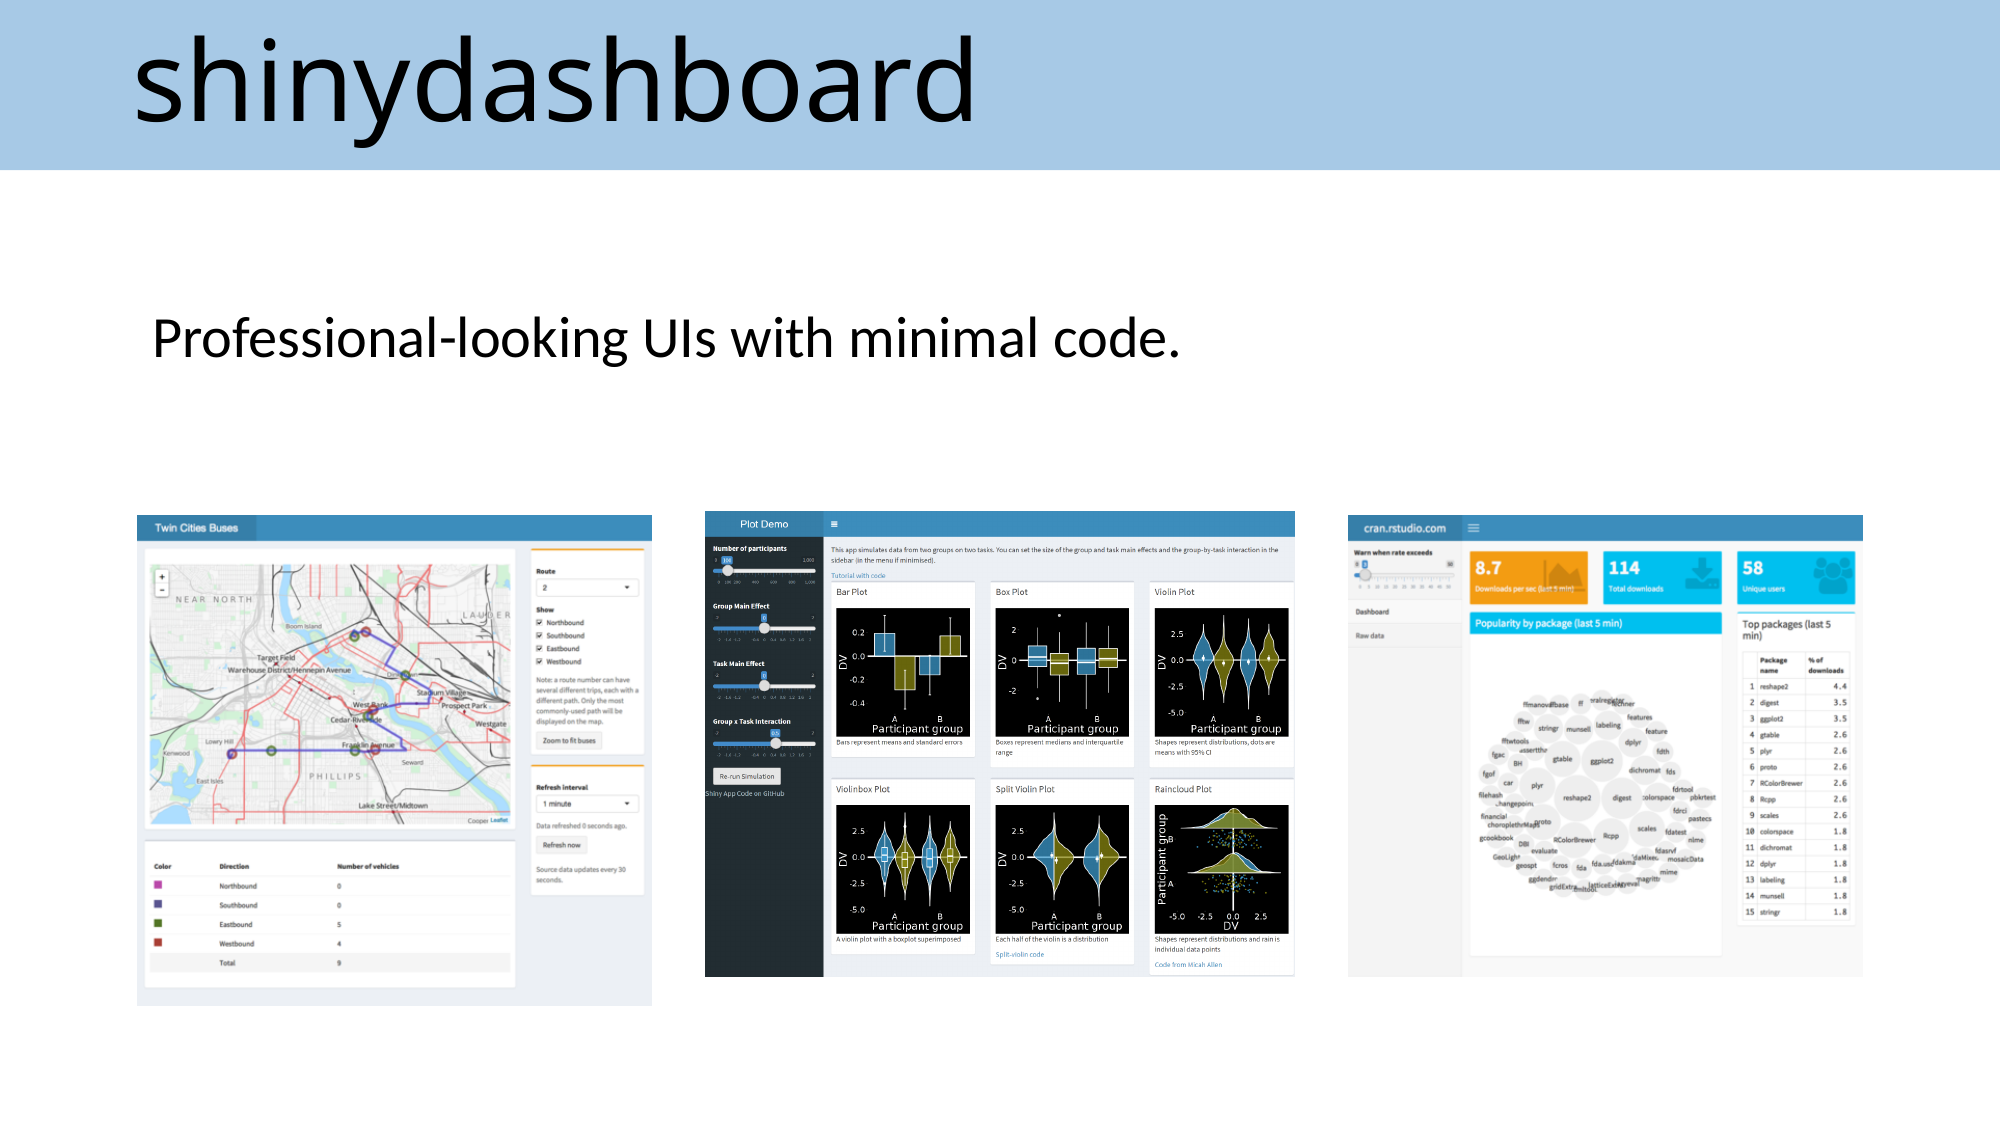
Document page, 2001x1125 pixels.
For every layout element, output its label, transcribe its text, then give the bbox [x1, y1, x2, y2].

title shinydashboard [0, 0, 2000, 171]
picture [1348, 515, 1863, 977]
picture [705, 511, 1295, 977]
list Professional-looking UIs with minimal code. [137, 299, 1863, 387]
picture [137, 515, 652, 1006]
